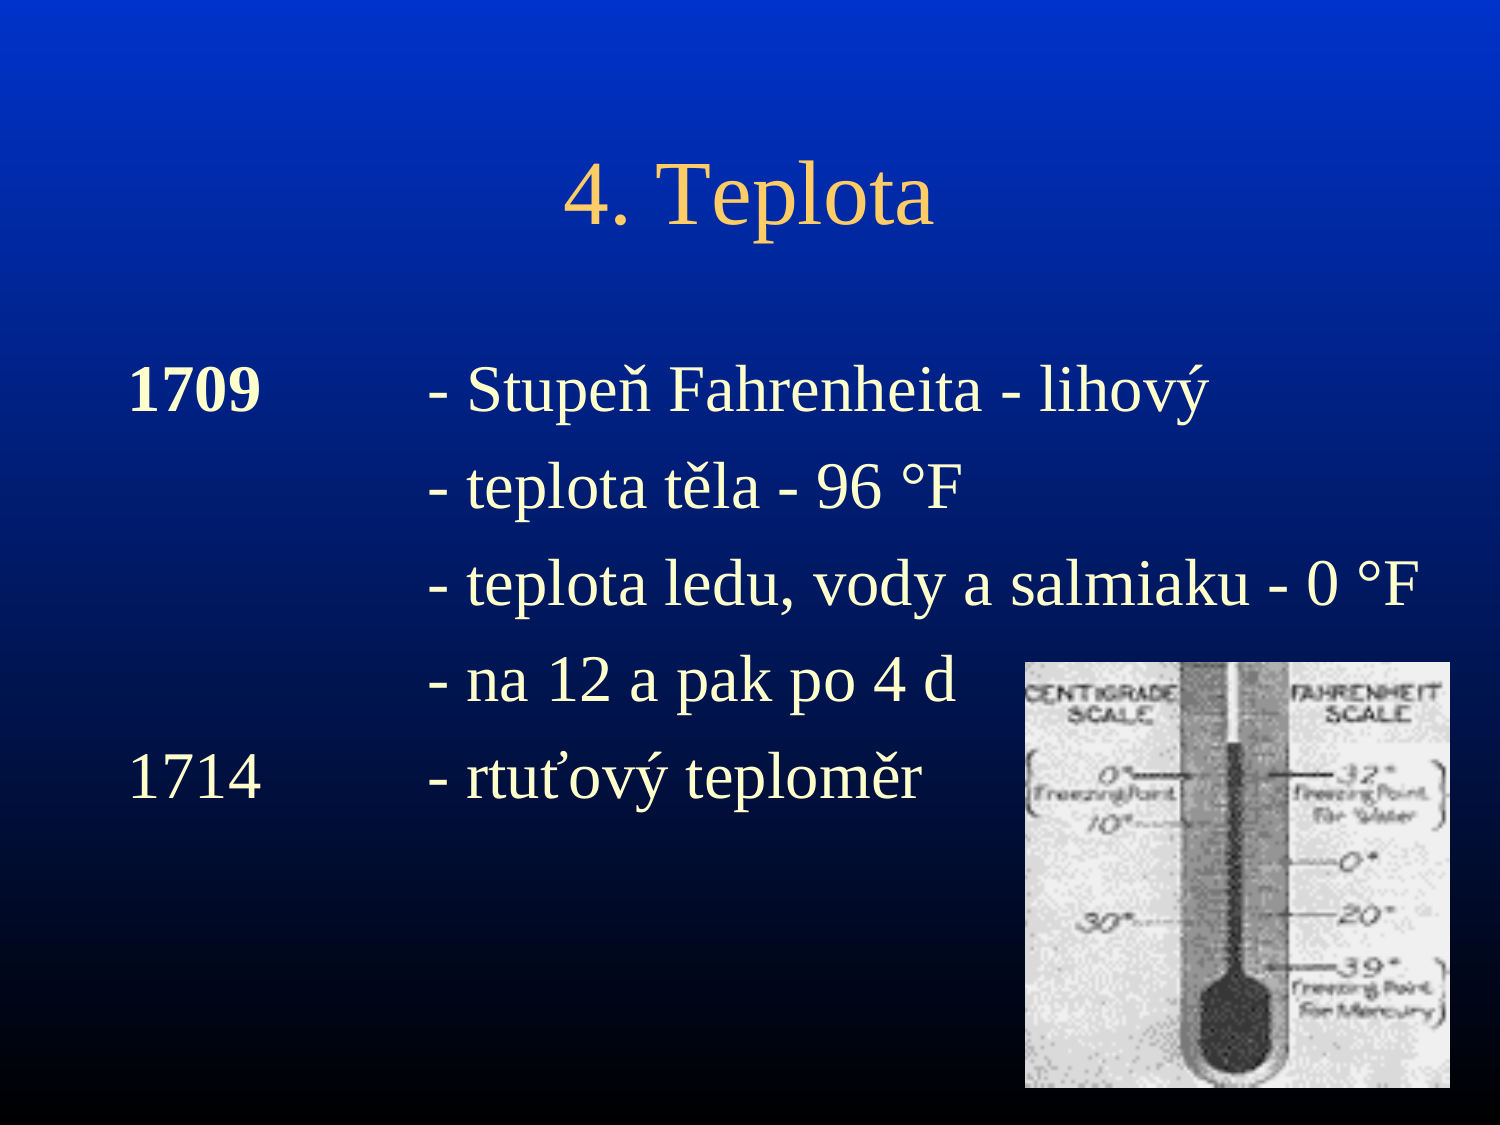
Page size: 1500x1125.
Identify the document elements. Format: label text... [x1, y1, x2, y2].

list 1709 - Stupeň Fahrenheita - lihový - teplota těla - 96 °F - teplota ledu, vody a salmiaku - 0 °F - na 12 a pak po 4 d 1714 - rtuťový teploměr [112, 337, 1450, 1013]
title 4. Teplota [112, 37, 1388, 250]
picture [1025, 662, 1450, 1088]
